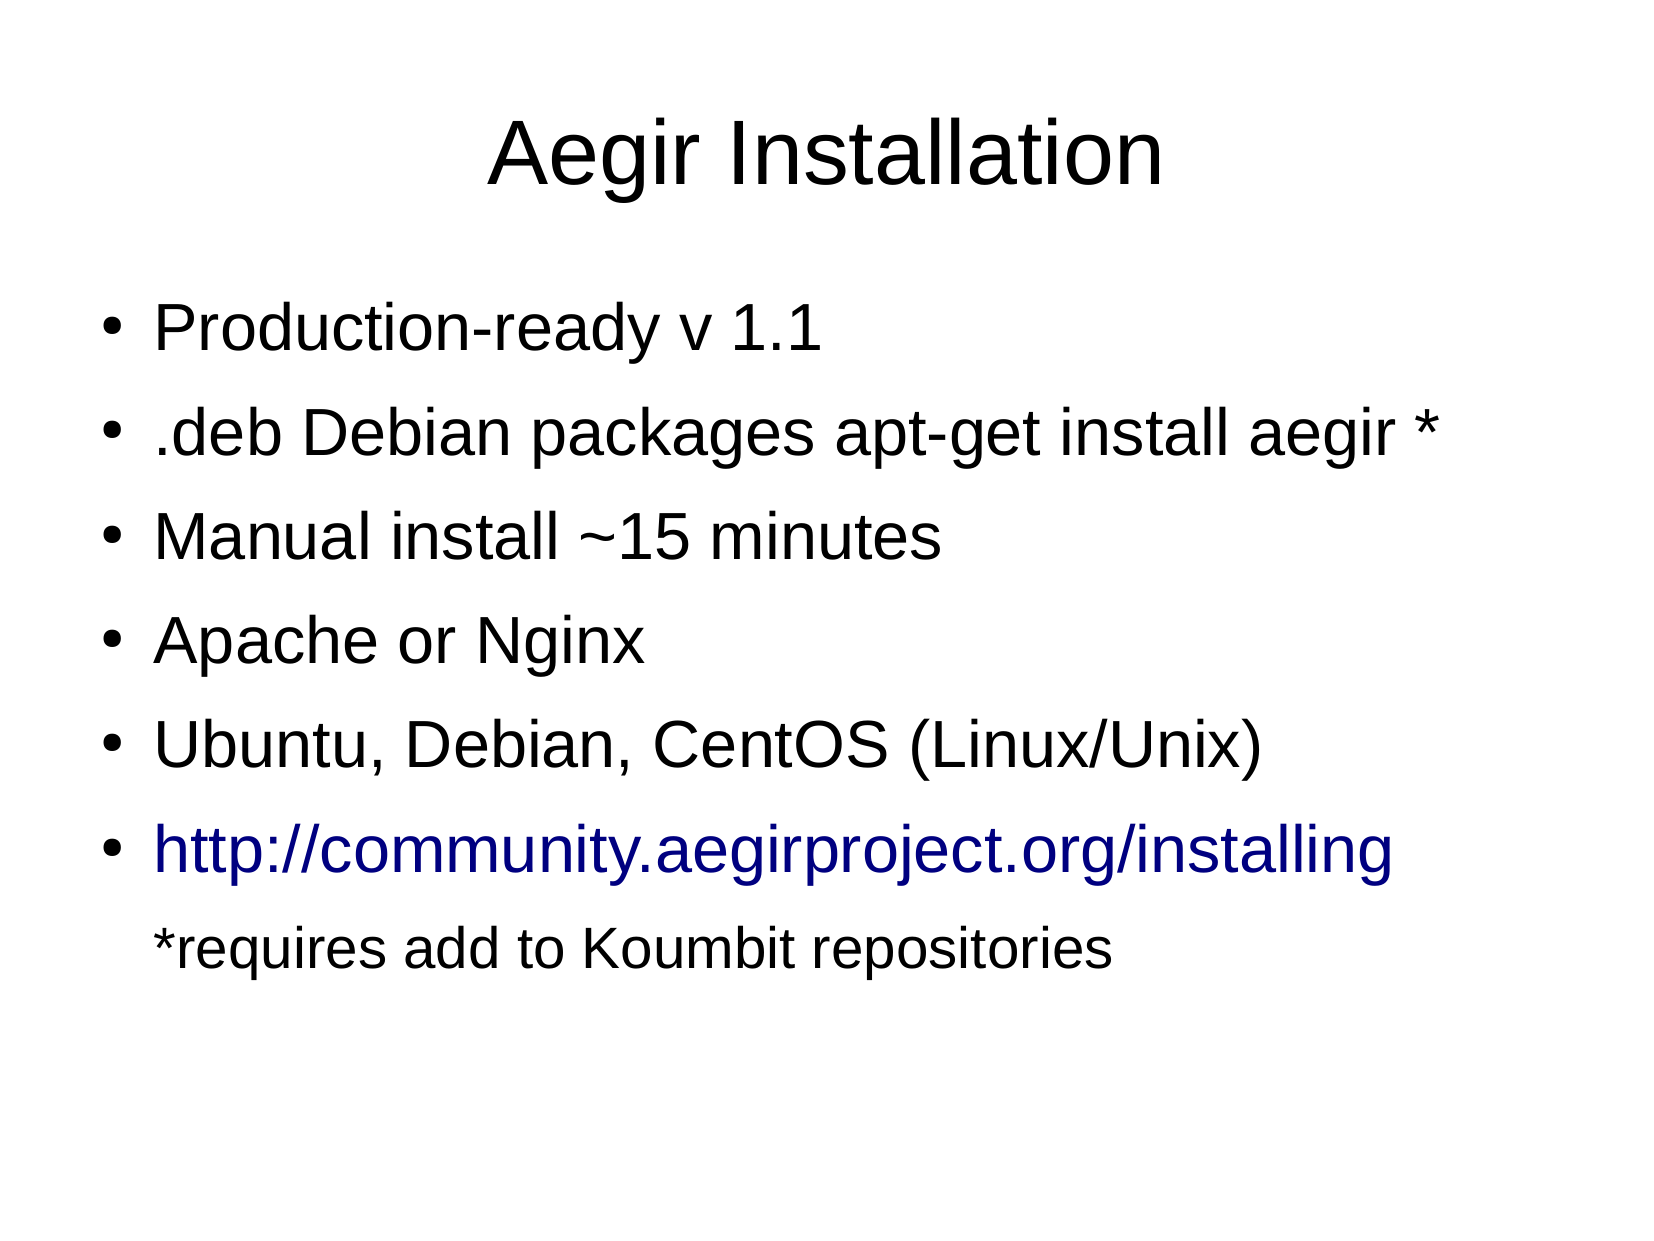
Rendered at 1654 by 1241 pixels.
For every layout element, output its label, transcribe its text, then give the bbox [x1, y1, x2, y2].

list Production-ready v 1.1 .deb Debian packages apt-get install aegir * Manual install ~15 minutes Apache or Nginx Ubuntu, Debian, CentOS (Linux/Unix) http://community.aegirproject.org/installing *requires add to Koumbit repositories [82, 290, 1571, 1109]
title Aegir Installation [82, 49, 1571, 257]
